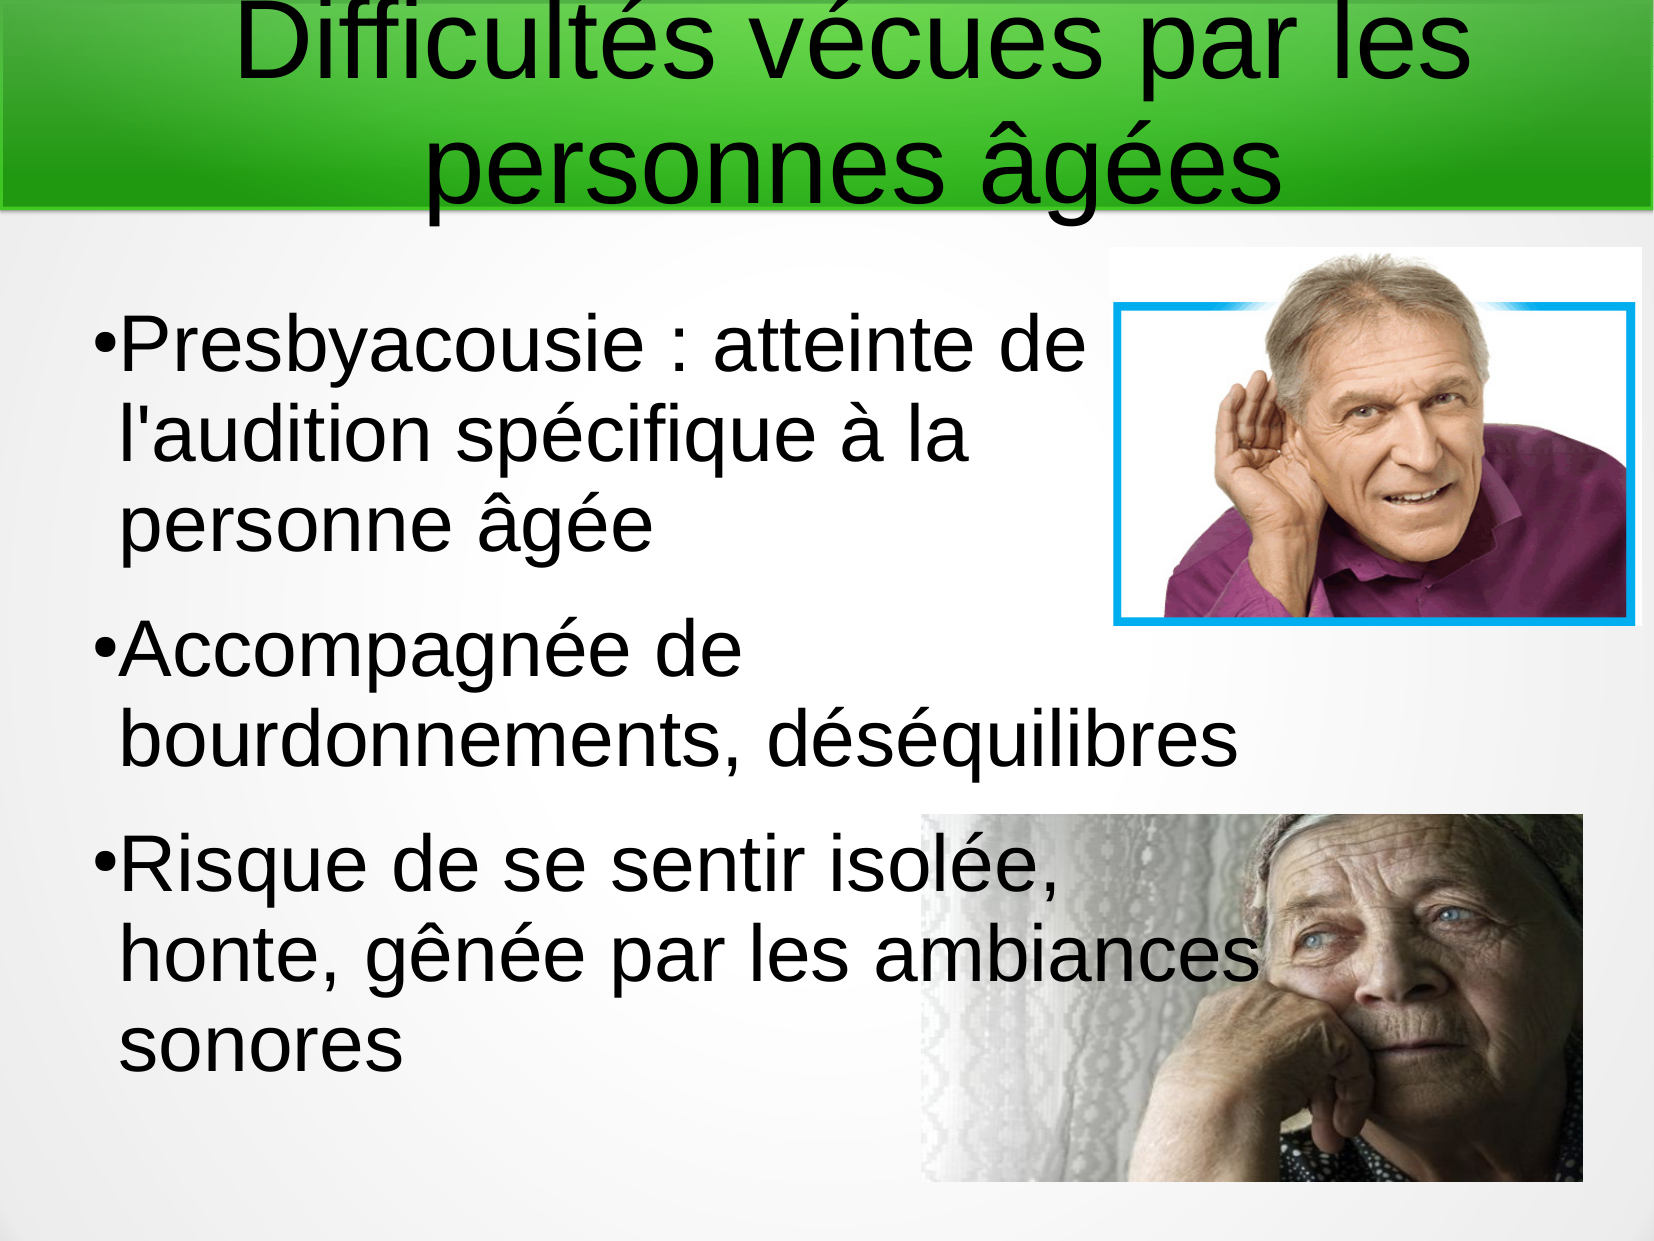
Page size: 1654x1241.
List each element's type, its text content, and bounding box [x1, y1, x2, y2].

picture [1110, 247, 1642, 626]
list Presbyacousie : atteinte de l'audition spécifique à la personne âgée Accompagnée de bourdonnements, déséquilibres Risque de se sentir isolée, honte, gênée par les ambiances sonores [82, 299, 1264, 1182]
picture [1264, 814, 1583, 1182]
text_box Difficultés vécues par les personnes âgées [17, 0, 1654, 228]
